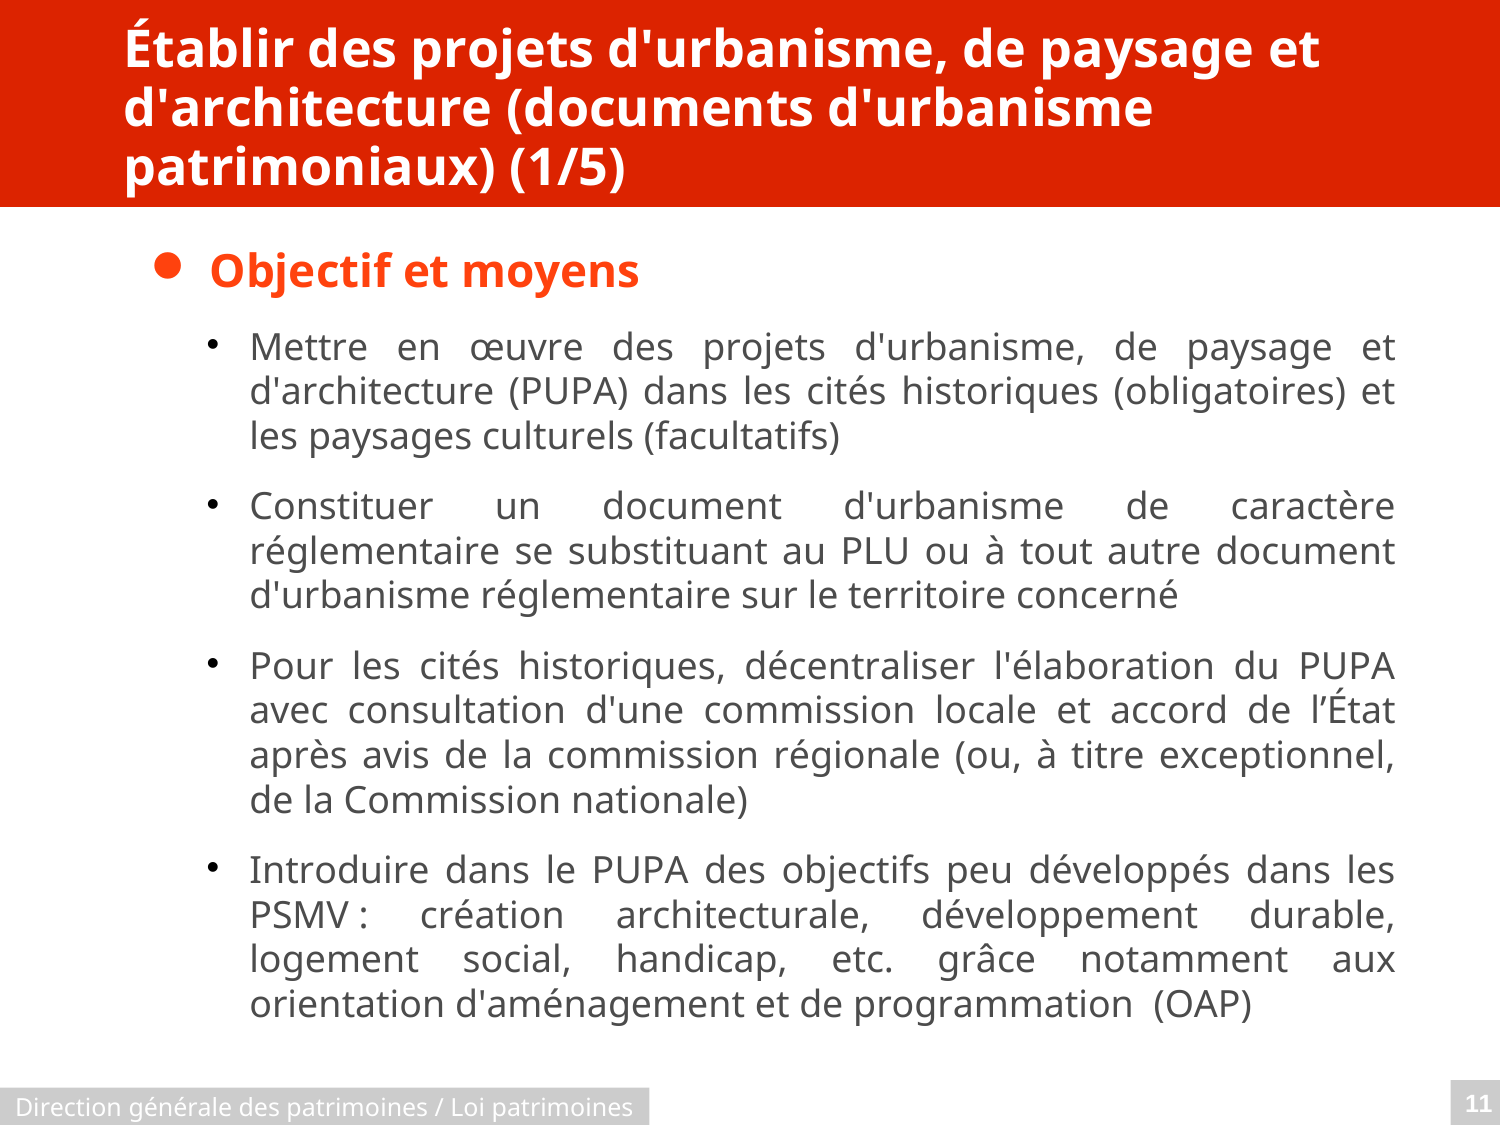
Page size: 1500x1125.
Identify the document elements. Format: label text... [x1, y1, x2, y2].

text_box [0, 0, 1500, 207]
title Établir des projets d'urbanisme, de paysage et d'architecture (documents d'urbanisme patrimoniaux) (1/5) [108, 10, 1388, 205]
list Objectif et moyens Mettre en œuvre des projets d'urbanisme, de paysage et d'architecture (PUPA) dans les cités historiques (obligatoires) et les paysages culturels (facultatifs) Constituer un document d'urbanisme de caractère réglementaire se substituant au PLU ou à tout autre document d'urbanisme réglementaire sur le territoire concerné Pour les cités historiques, décentraliser l'élaboration du PUPA avec consultation d'une commission locale et accord de l’État après avis de la commission régionale (ou, à titre exceptionnel, de la Commission nationale) Introduire dans le PUPA des objectifs peu développés dans les PSMV : création architecturale, développement durable, logement social, handicap, etc. grâce notamment aux orientation d'aménagement et de programmation (OAP) [29, 236, 1412, 1123]
